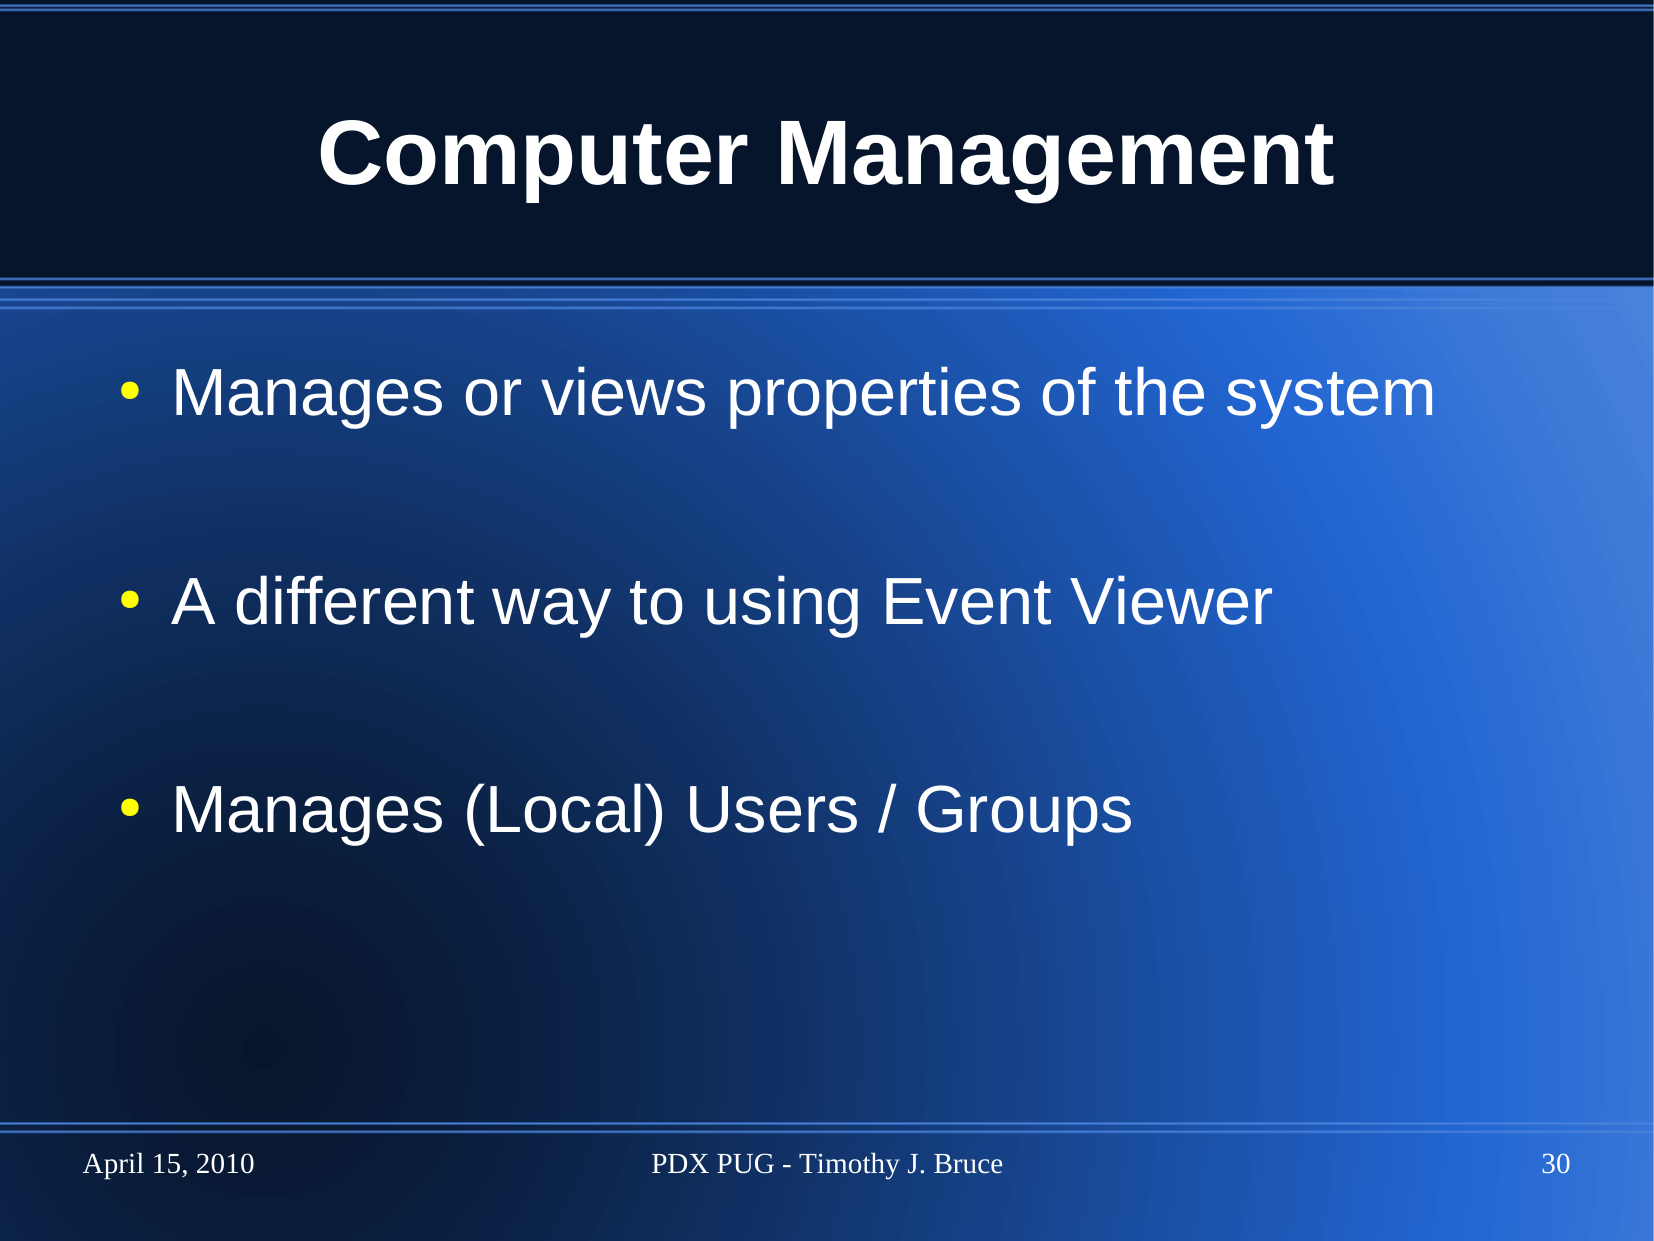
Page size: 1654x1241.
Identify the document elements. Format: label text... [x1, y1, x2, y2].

picture [0, 0, 1654, 1241]
list Manages or views properties of the system A different way to using Event Viewer Manages (Local) Users / Groups [82, 355, 1571, 1159]
title Computer Management [82, 56, 1571, 250]
